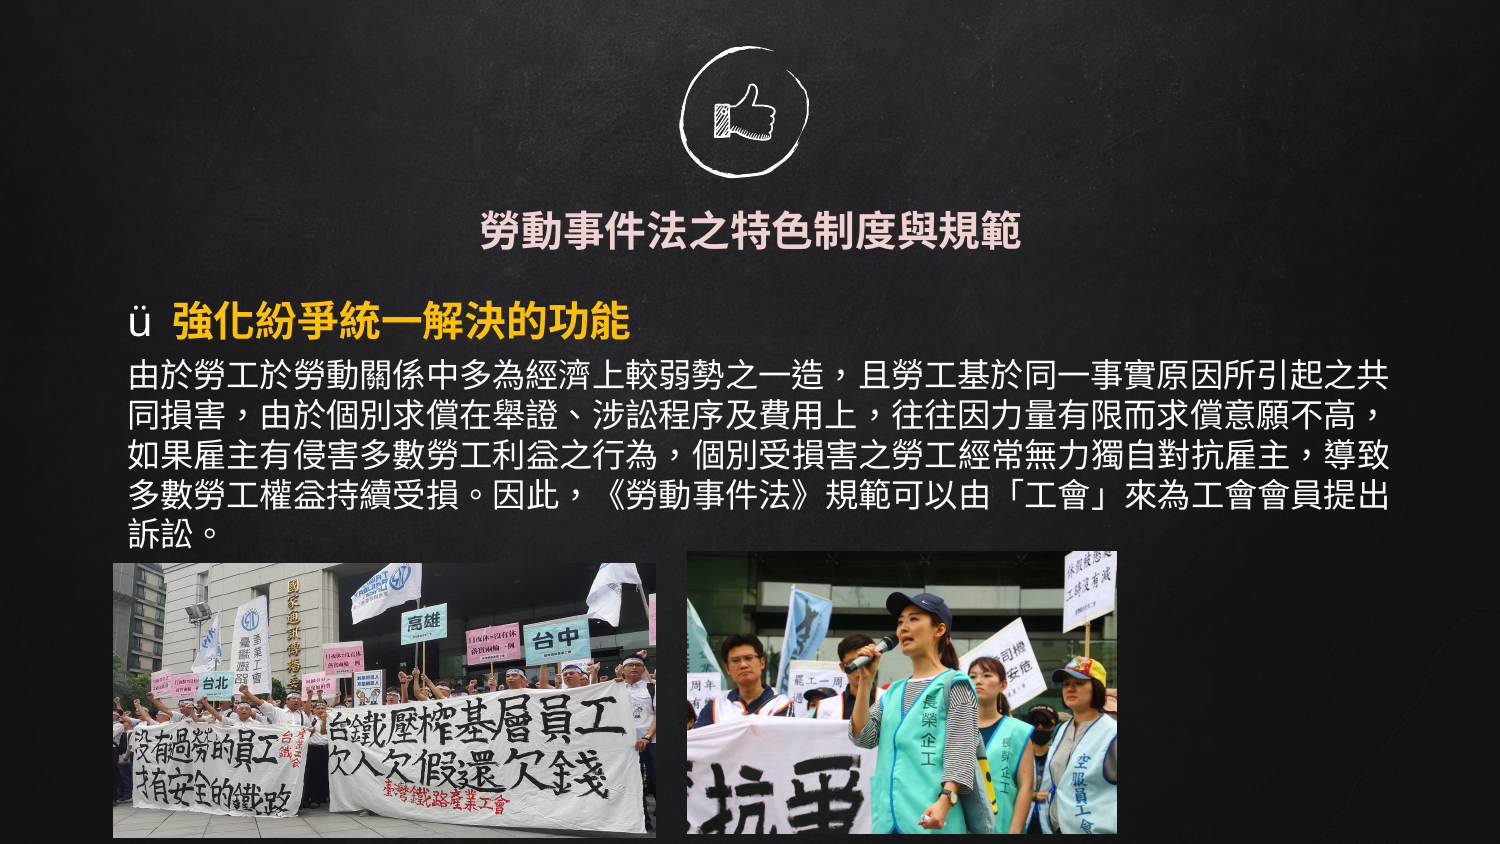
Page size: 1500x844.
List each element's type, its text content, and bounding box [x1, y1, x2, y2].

list 由於勞工於勞動關係中多為經濟上較弱勢之一造，且勞工基於同一事實原因所引起之共同損害，由於個別求償在舉證、涉訟程序及費用上，往往因力量有限而求償意願不高，如果雇主有侵害多數勞工利益之行為，個別受損害之勞工經常無力獨自對抗雇主，導致多數勞工權益持續受損。因此，《勞動事件法》規範可以由「工會」來為工會會員提出訴訟。 [112, 339, 1415, 797]
text_box 勞動事件法之特色制度與規範 [0, 189, 1500, 304]
picture [113, 563, 656, 838]
list 強化紛爭統一解決的功能 [112, 280, 718, 495]
text_box [679, 46, 809, 179]
text_box [713, 83, 776, 141]
picture [687, 551, 1117, 834]
